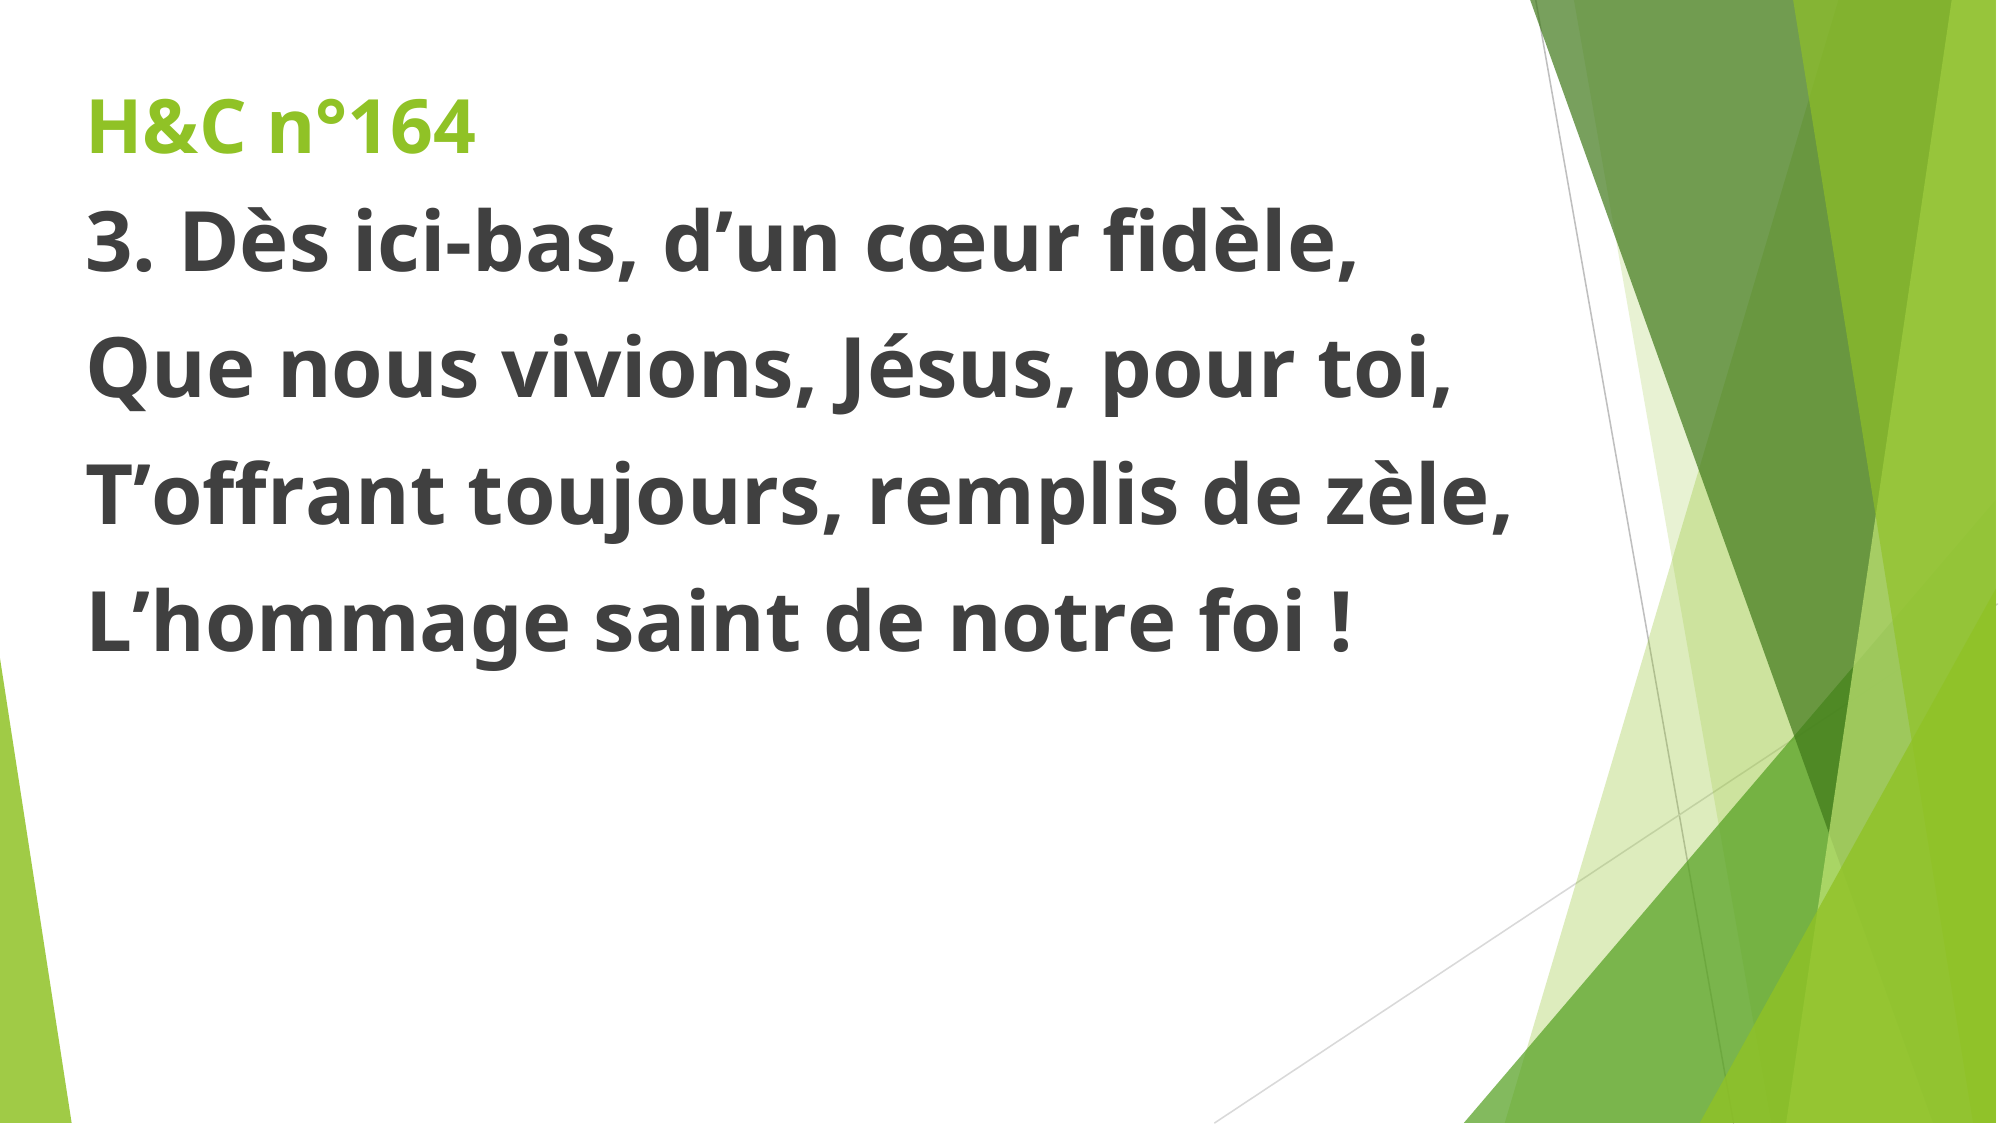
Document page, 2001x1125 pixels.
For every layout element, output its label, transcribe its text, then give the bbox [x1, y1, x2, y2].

text_box 3. Dès ici-bas, d’un cœur fidèle, Que nous vivions, Jésus, pour toi, T’offrant toujours, remplis de zèle, L’hommage saint de notre foi ! [70, 165, 1985, 1075]
text_box H&C n°164 [70, 70, 567, 165]
